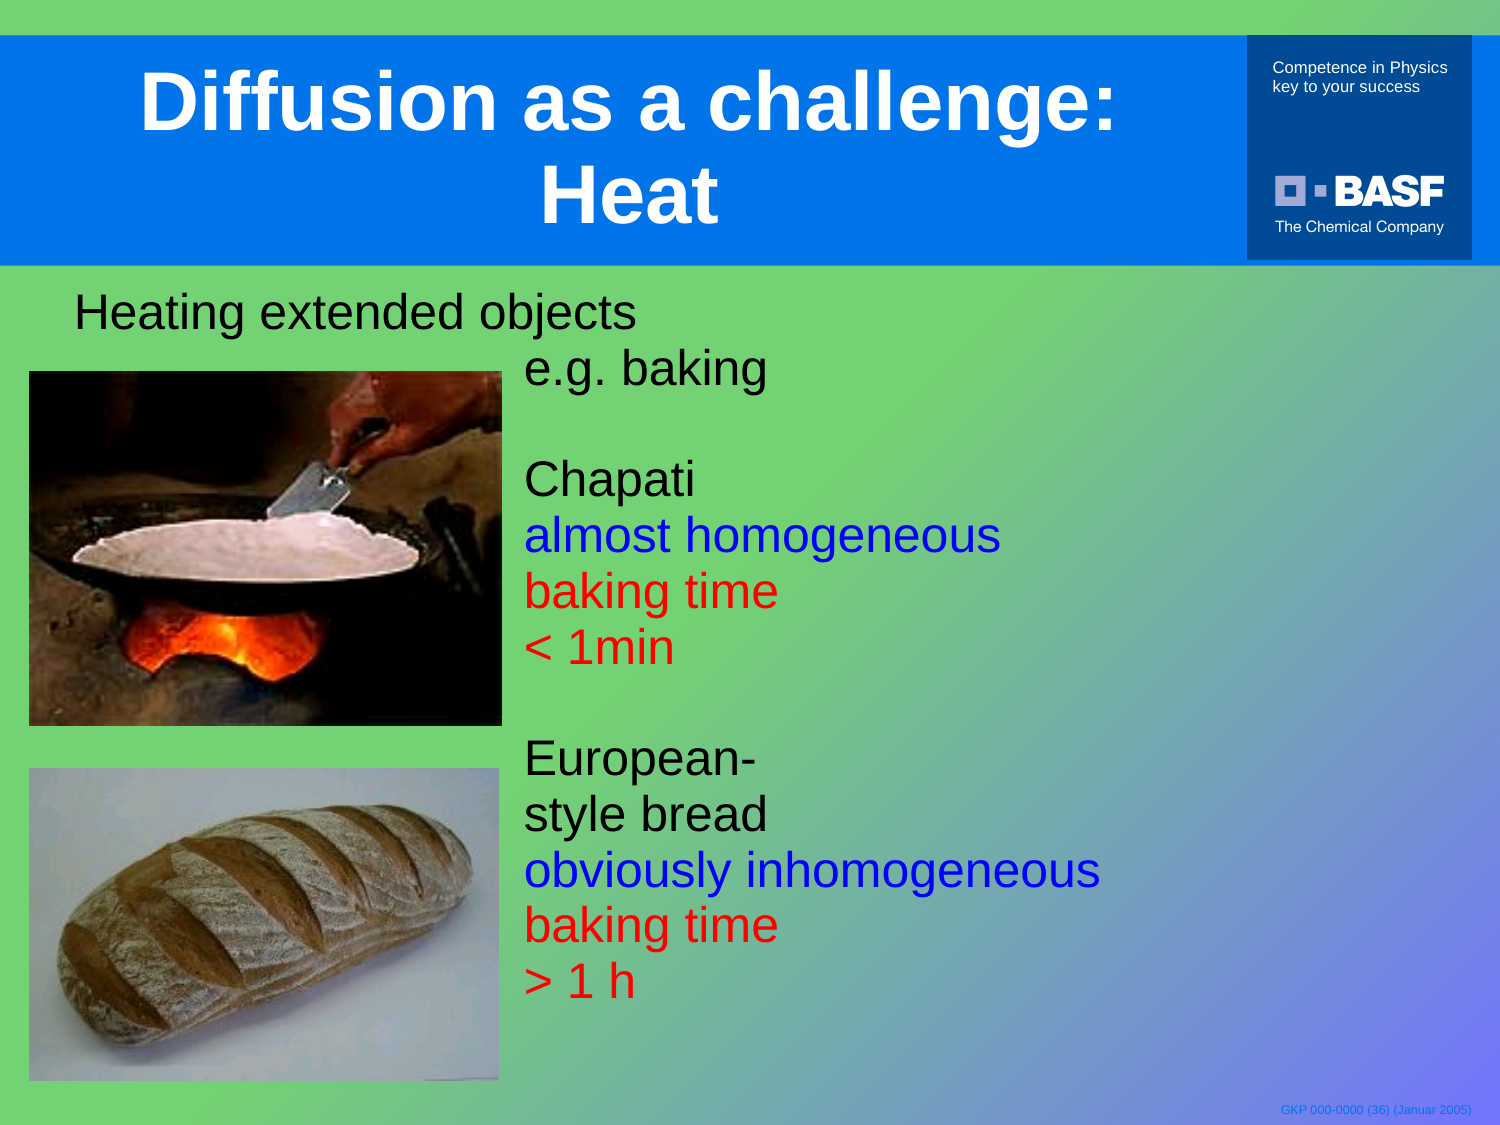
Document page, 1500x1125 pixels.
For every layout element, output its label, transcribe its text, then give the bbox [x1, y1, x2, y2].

text_box Heating extended objects e.g. baking Chapati almost homogeneous baking time < 1min European- style bread obviously inhomogeneous baking time > 1 h [59, 277, 1116, 1017]
picture [1247, 35, 1472, 260]
title Diffusion as a challenge: Heat [27, 54, 1232, 308]
picture [29, 768, 499, 1081]
title Going micro and nano: approaching the apparent dwarf [1438, 1063, 1500, 1125]
picture [29, 371, 59, 726]
